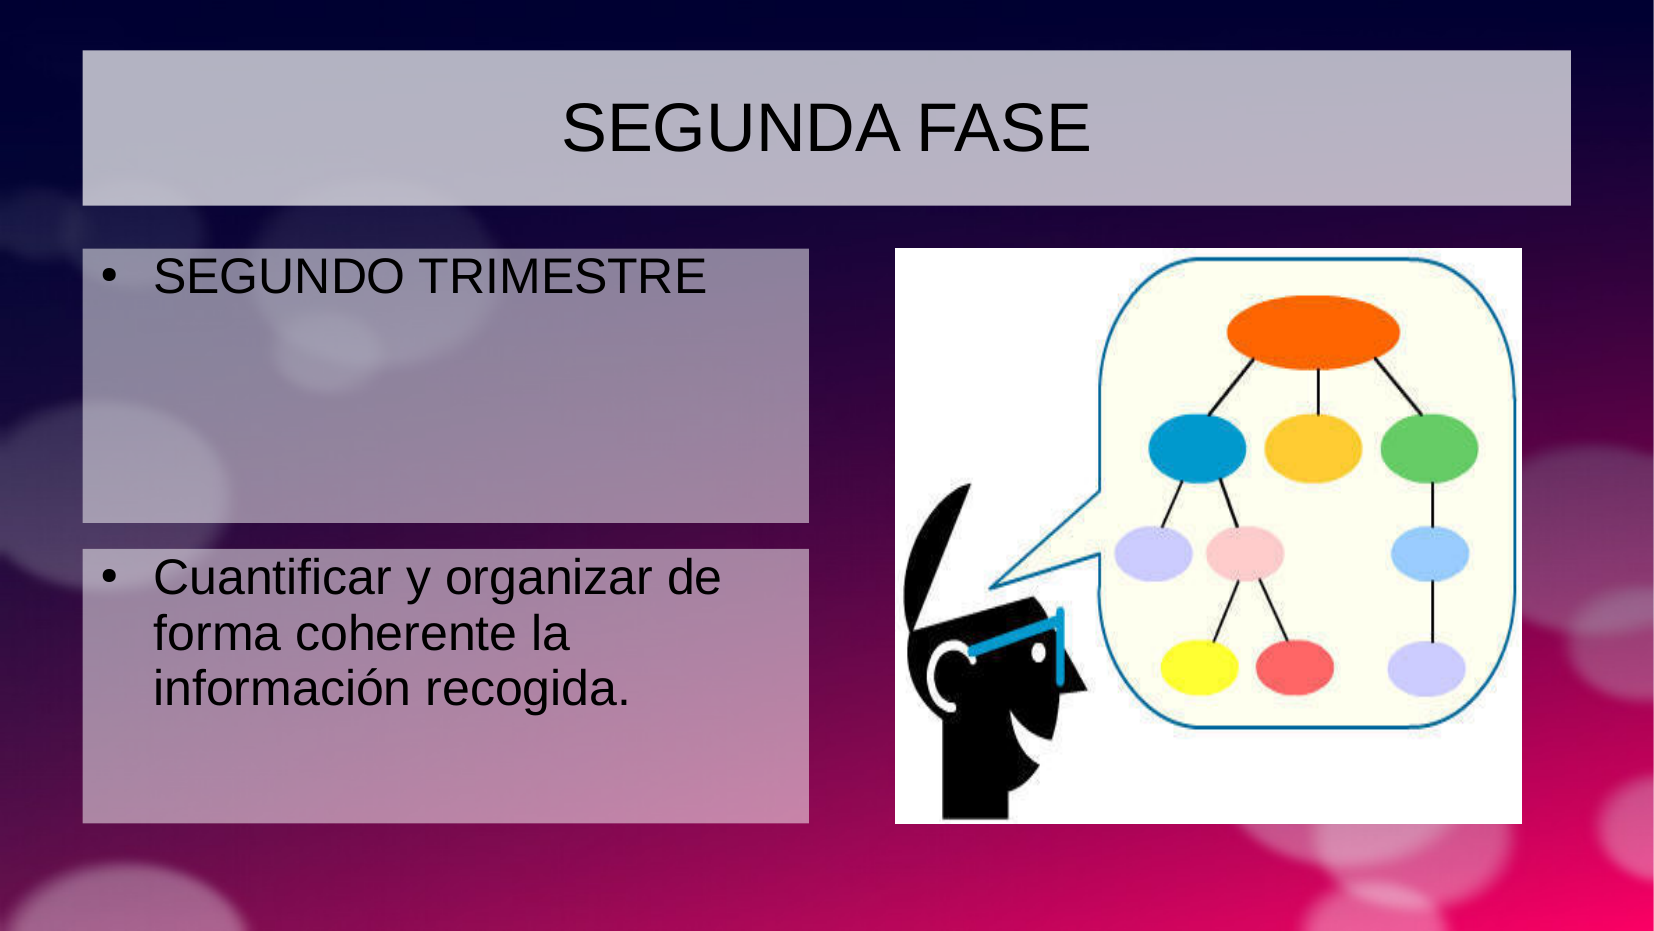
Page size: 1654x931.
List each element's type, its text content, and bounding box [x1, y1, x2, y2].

list SEGUNDO TRIMESTRE [82, 248, 809, 523]
list Cuantificar y organizar de forma coherente la información recogida. [82, 548, 809, 824]
title SEGUNDA FASE [82, 50, 1571, 206]
picture [0, 0, 1654, 931]
